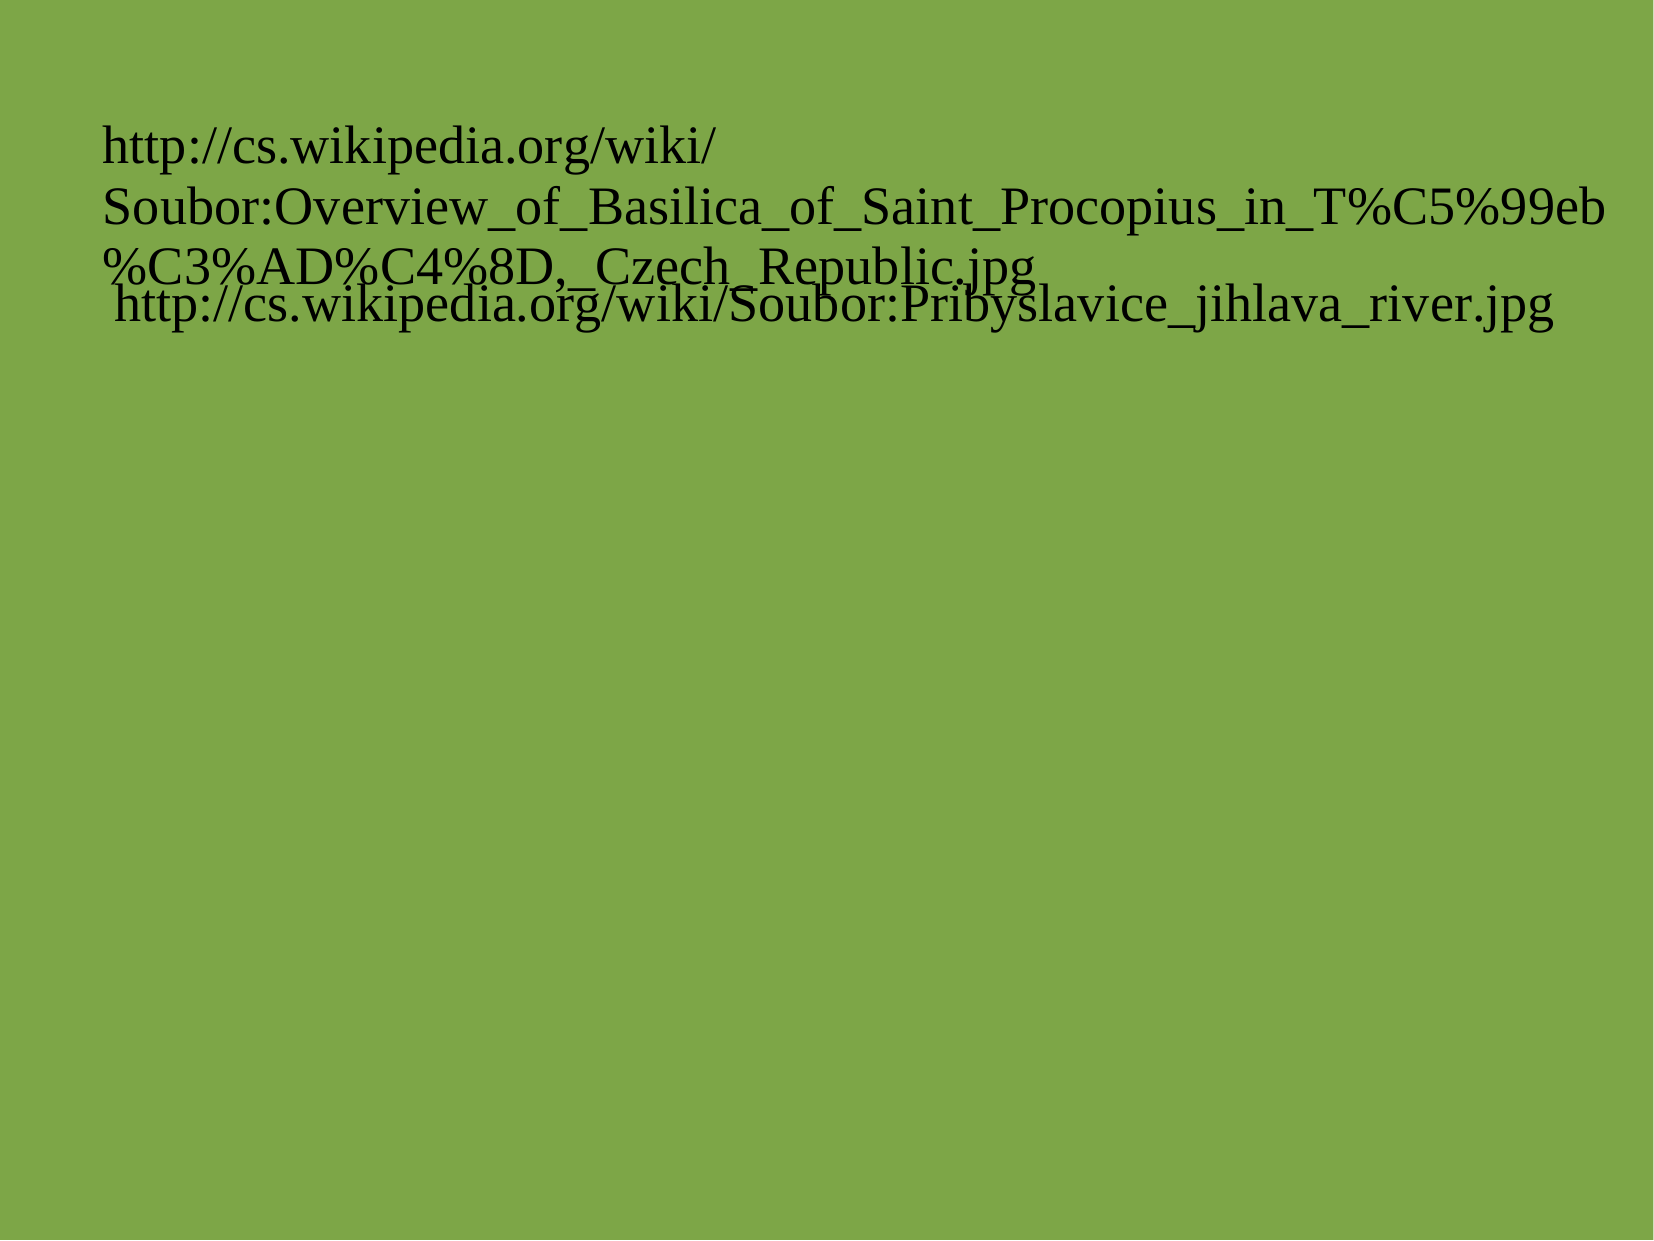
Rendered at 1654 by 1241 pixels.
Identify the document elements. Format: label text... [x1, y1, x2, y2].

text_box http://cs.wikipedia.org/wiki/Soubor:Pribyslavice_jihlava_river.jpg [99, 265, 1625, 341]
text_box http://cs.wikipedia.org/wiki/Soubor:Overview_of_Basilica_of_Saint_Procopius_in_T%C5%99eb%C3%AD%C4%8D,_Czech_Republic.jpg [87, 108, 1654, 244]
